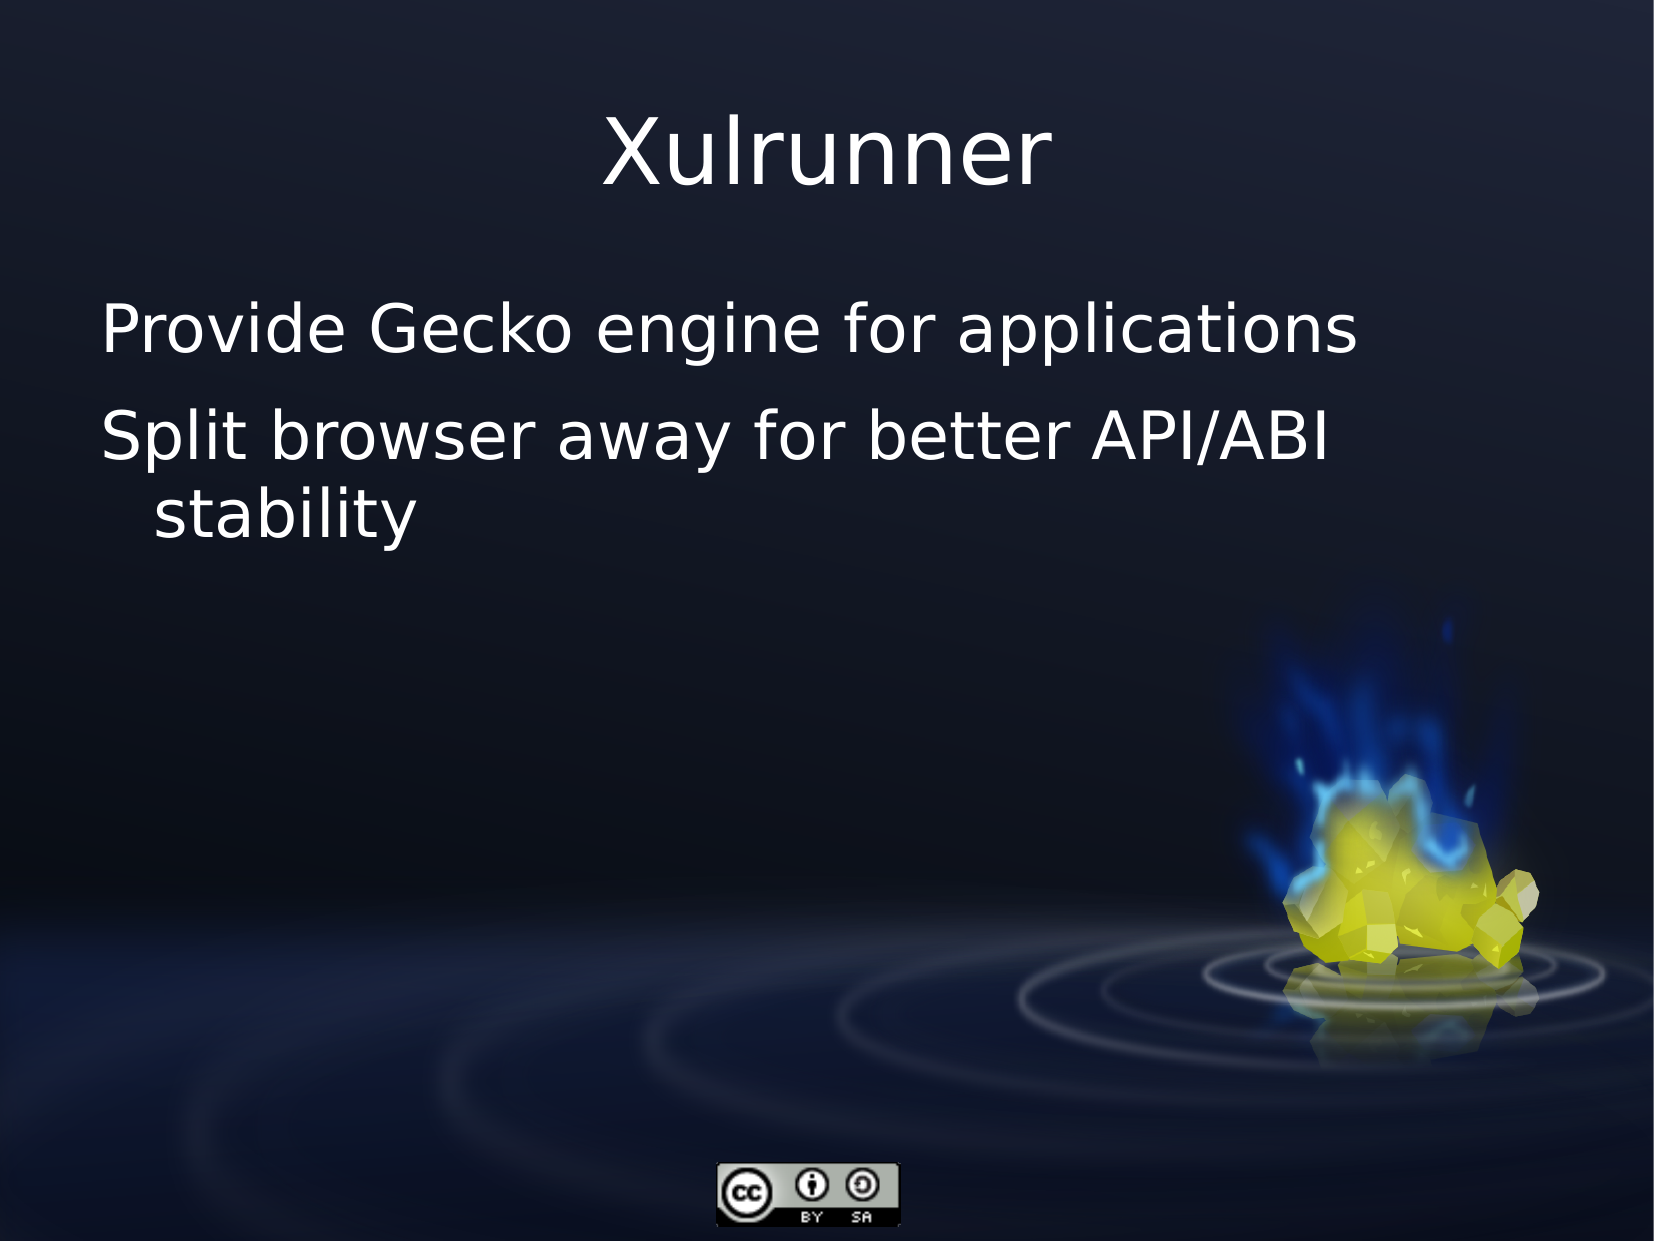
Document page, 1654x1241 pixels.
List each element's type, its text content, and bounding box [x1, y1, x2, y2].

list Provide Gecko engine for applications Split browser away for better API/ABI stability [82, 290, 1571, 1109]
picture [0, 0, 1654, 1241]
title Xulrunner [82, 49, 1571, 257]
